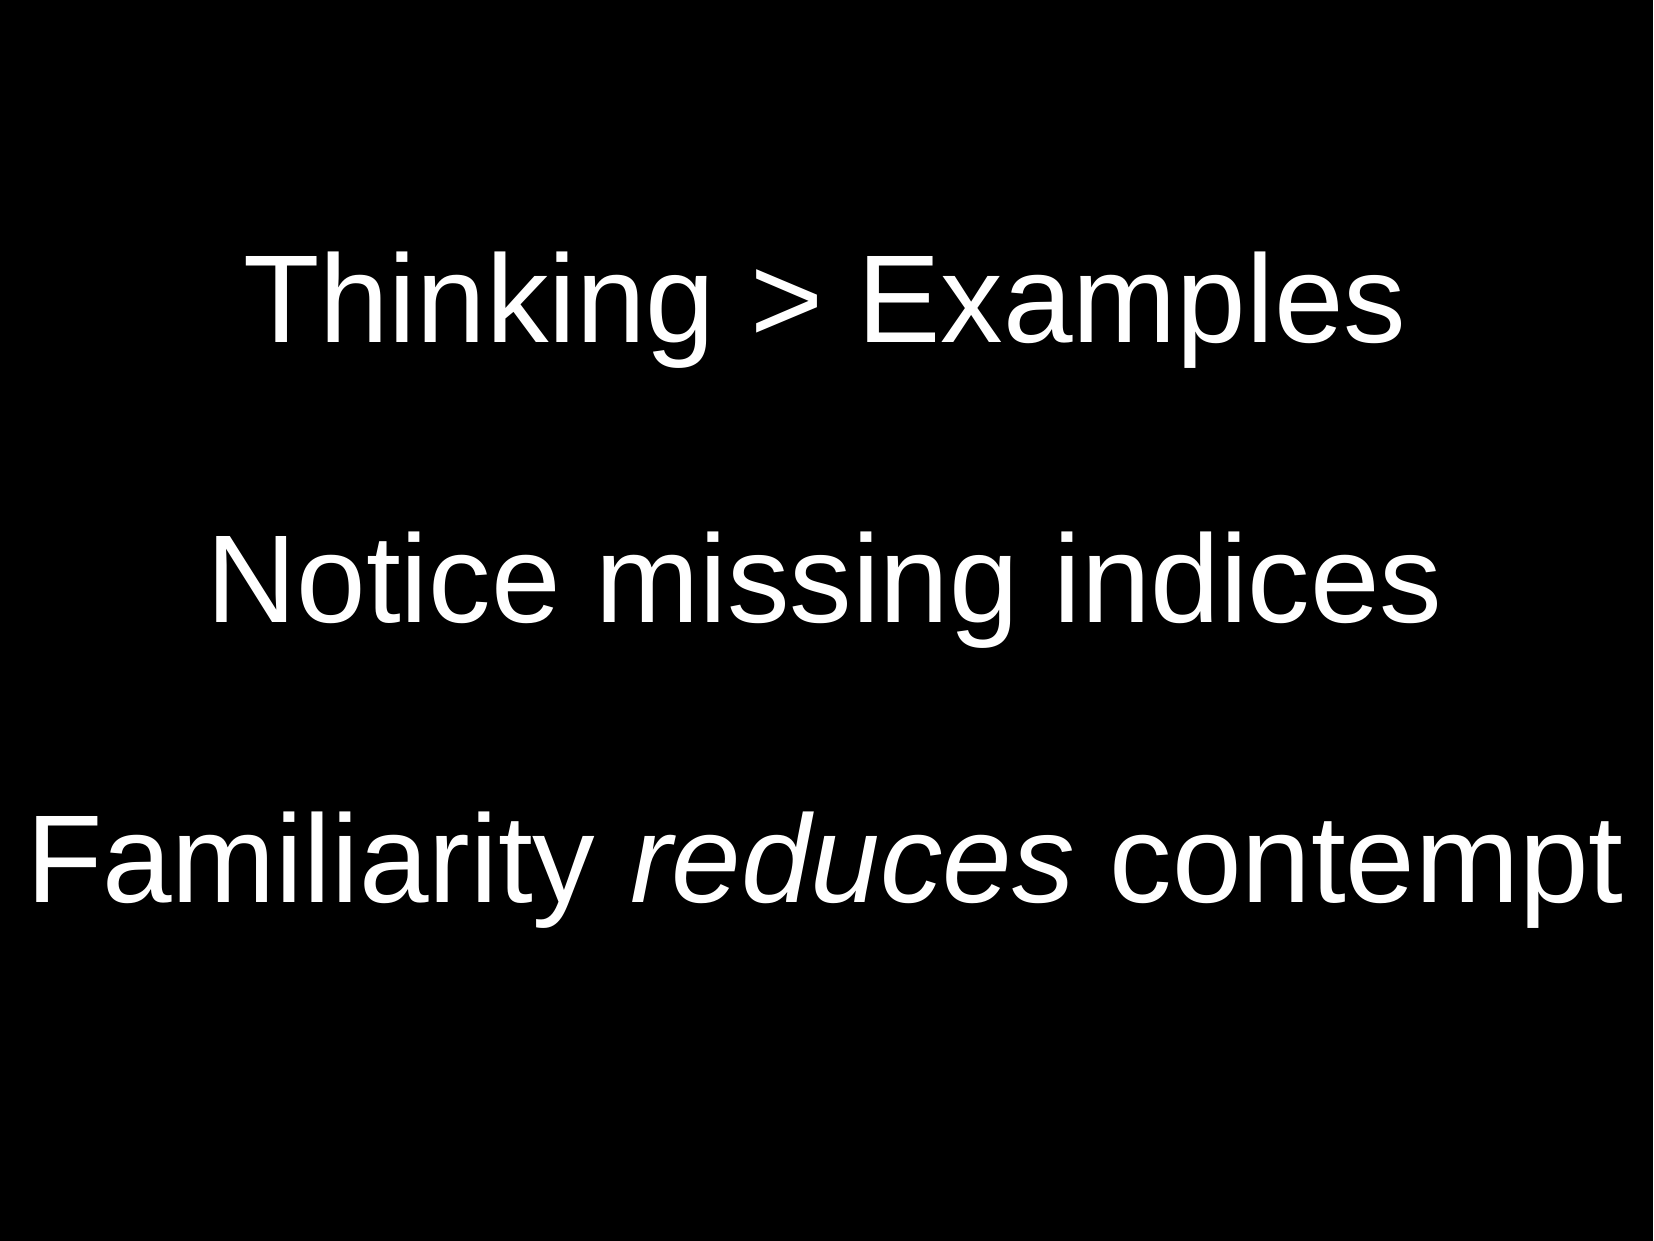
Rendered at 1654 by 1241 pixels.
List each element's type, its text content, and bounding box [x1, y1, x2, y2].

subtitle Thinking > Examples Notice missing indices Familiarity reduces contempt [0, 56, 1651, 1102]
